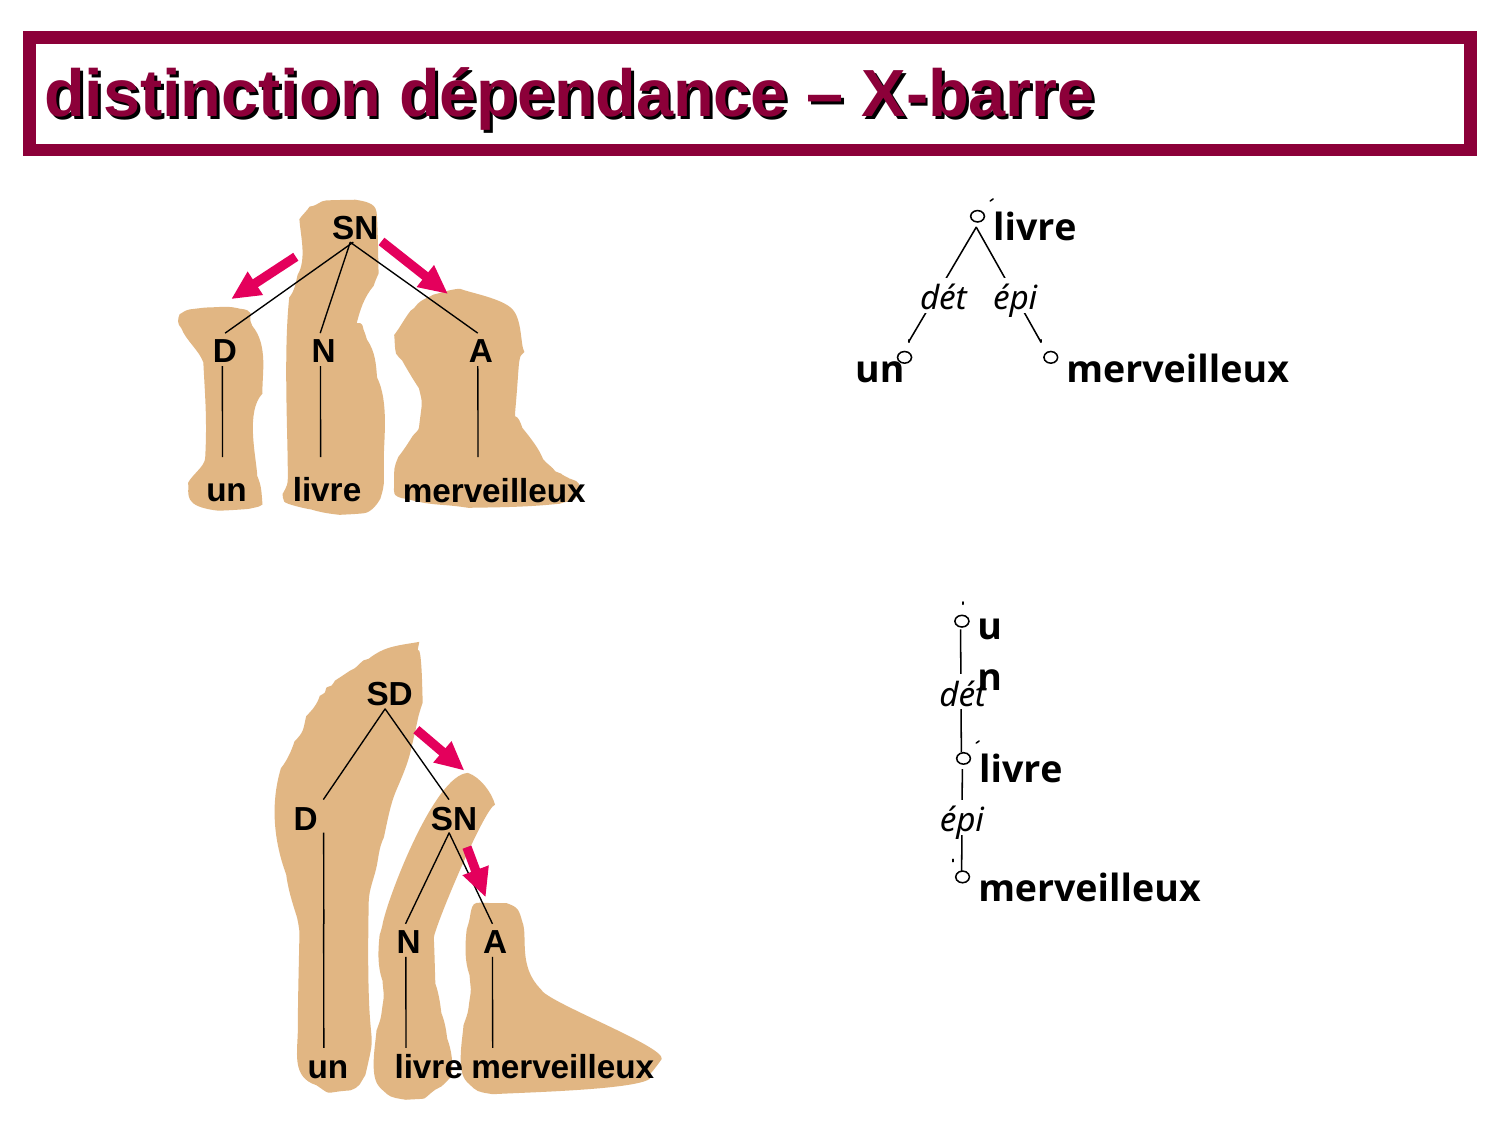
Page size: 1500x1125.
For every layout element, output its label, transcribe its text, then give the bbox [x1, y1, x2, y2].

text_box merveilleux [471, 1048, 655, 1086]
text_box [461, 902, 621, 1095]
text_box merveilleux [402, 472, 586, 510]
text_box A [468, 332, 494, 370]
text_box [444, 772, 496, 832]
text_box épi [939, 796, 985, 842]
text_box [453, 837, 476, 862]
text_box [970, 210, 985, 222]
text_box [956, 752, 971, 765]
title distinction dépendance – X-barre [29, 37, 1471, 151]
text_box [373, 810, 445, 1100]
text_box un [307, 1048, 349, 1086]
text_box livre [993, 200, 1077, 252]
text_box D [213, 332, 238, 370]
text_box [178, 306, 264, 511]
text_box SN [332, 209, 379, 247]
text_box merveilleux [1066, 342, 1290, 394]
text_box [274, 641, 423, 1093]
text_box dét [920, 274, 967, 320]
text_box [897, 351, 912, 364]
text_box merveilleux [978, 861, 1202, 913]
text_box un [855, 342, 905, 394]
text_box [407, 837, 463, 1048]
text_box SN [430, 799, 478, 837]
text_box N [311, 332, 336, 370]
text_box livre [394, 1048, 464, 1086]
text_box SD [366, 675, 414, 713]
text_box [282, 247, 385, 515]
text_box D [293, 799, 318, 837]
text_box A [483, 923, 508, 961]
text_box livre [979, 743, 1063, 795]
text_box un [206, 471, 247, 509]
text_box [296, 199, 376, 281]
text_box [1043, 351, 1058, 364]
text_box [484, 902, 651, 1048]
text_box [393, 288, 557, 499]
text_box [954, 615, 969, 628]
text_box un [977, 599, 1021, 702]
text_box [655, 1050, 662, 1069]
text_box [955, 871, 970, 883]
text_box N [396, 923, 421, 961]
text_box dét [939, 670, 987, 716]
text_box livre [292, 471, 362, 509]
text_box épi [993, 274, 1038, 320]
text_box [360, 247, 379, 261]
text_box [437, 792, 447, 799]
